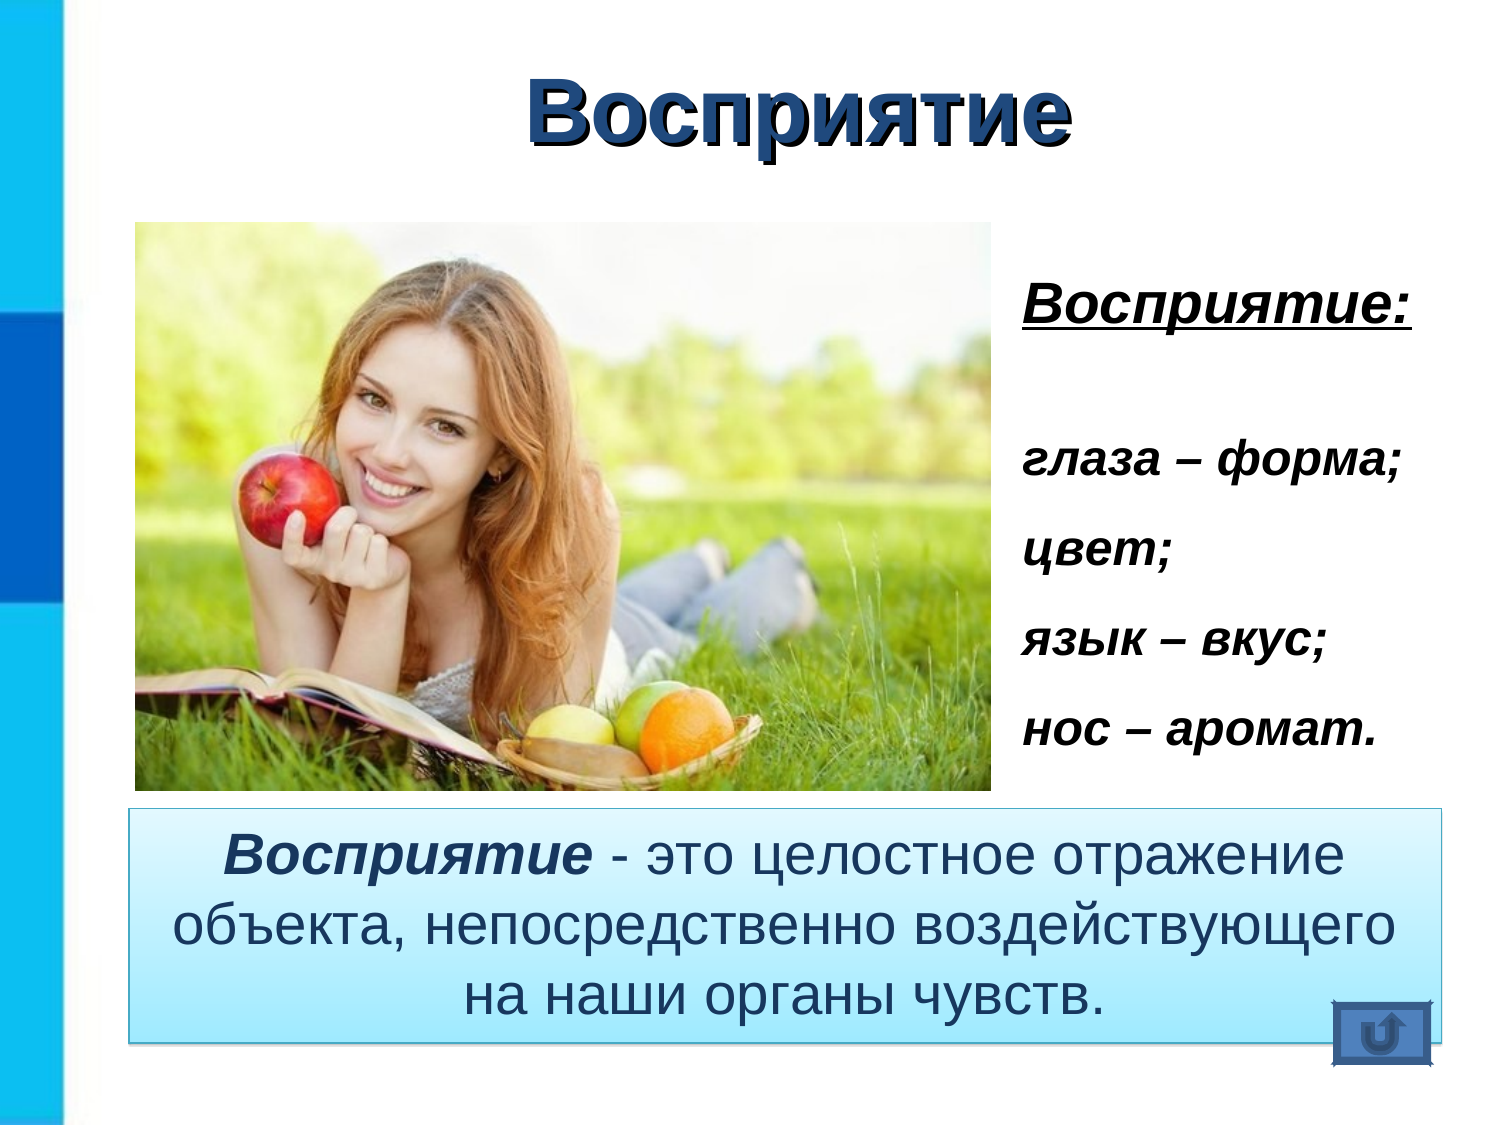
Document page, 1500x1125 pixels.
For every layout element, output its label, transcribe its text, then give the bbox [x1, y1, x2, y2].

text_box [1336, 1003, 1430, 1063]
picture [0, 0, 1500, 1125]
text_box Восприятие: глаза – форма; цвет; язык – вкус; нос – аромат. [1007, 257, 1454, 764]
text_box Восприятие - это целостное отражение объекта, непосредственно воздействующего на наши органы чувств. [128, 808, 1442, 1043]
text_box Восприятие [171, 11, 1426, 200]
